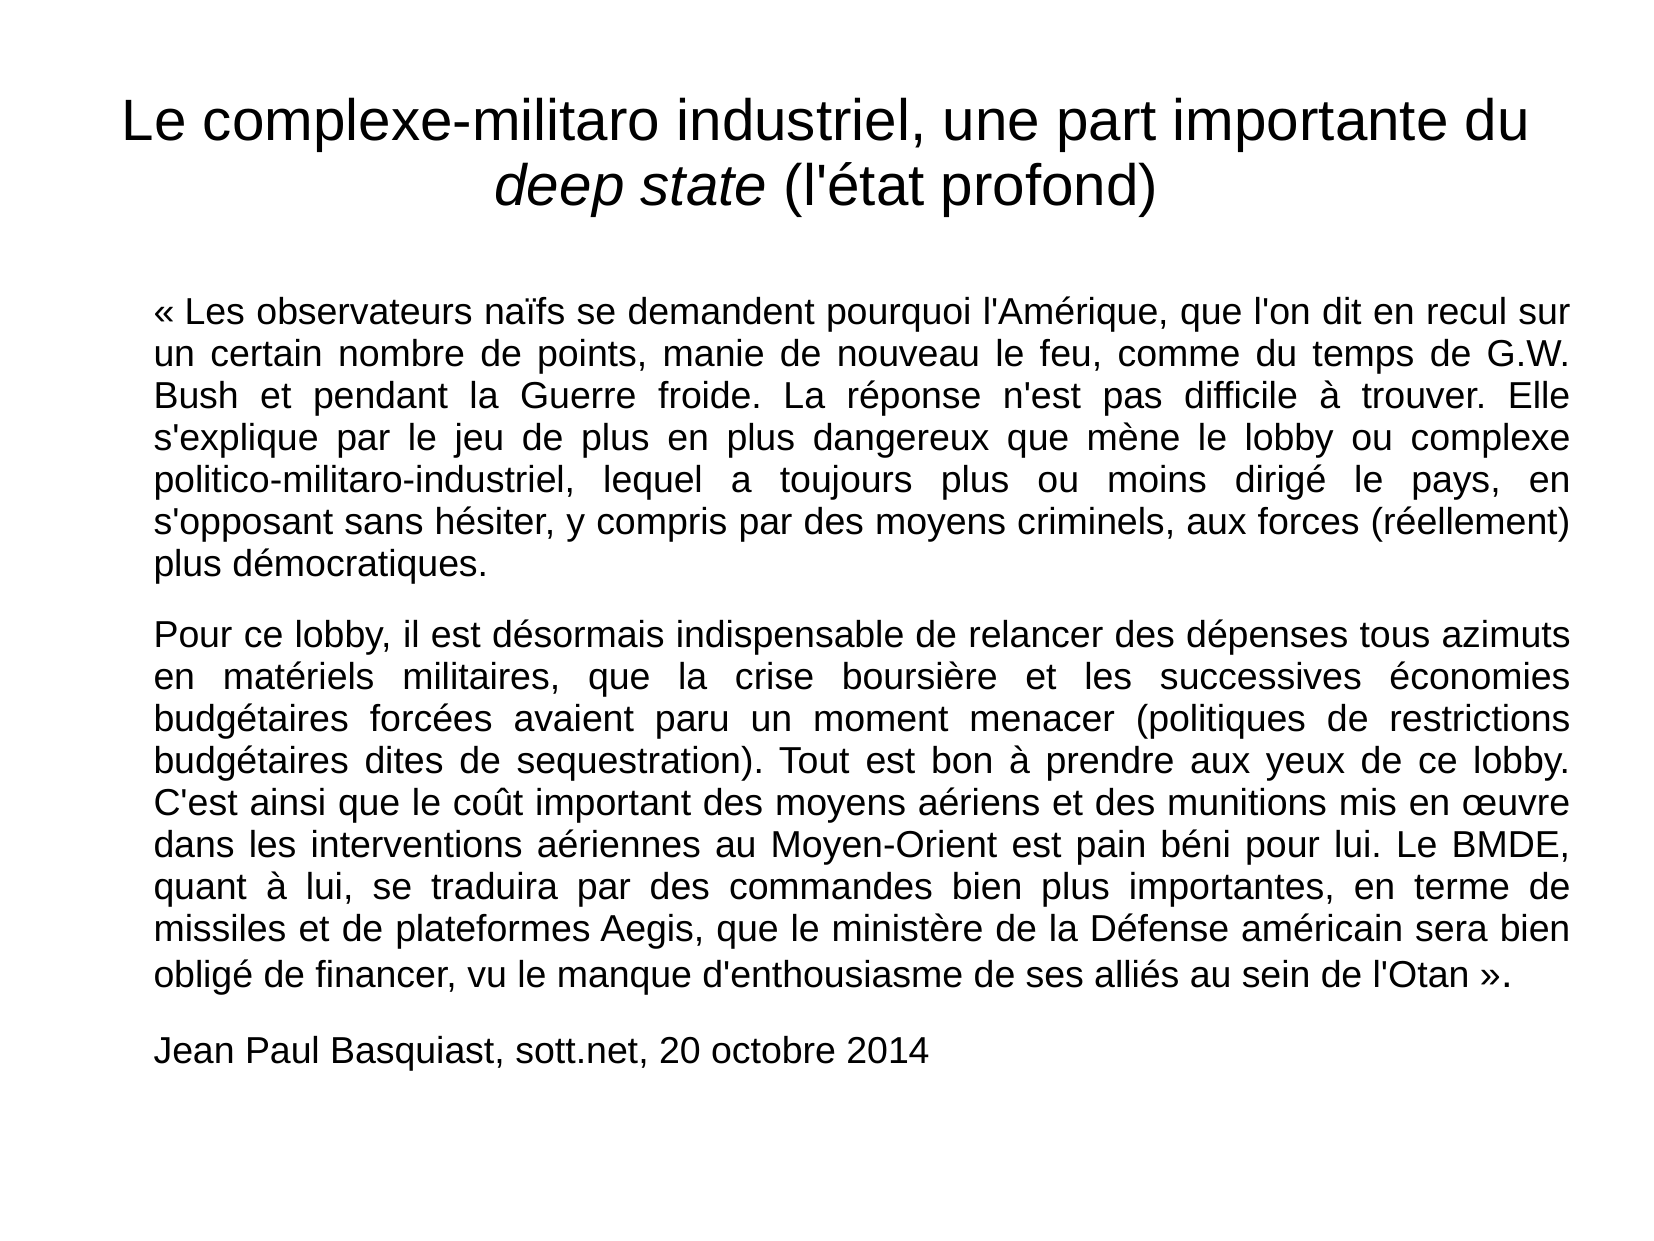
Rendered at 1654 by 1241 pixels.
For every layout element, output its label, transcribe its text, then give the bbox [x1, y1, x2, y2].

list « Les observateurs naïfs se demandent pourquoi l'Amérique, que l'on dit en recul sur un certain nombre de points, manie de nouveau le feu, comme du temps de G.W. Bush et pendant la Guerre froide. La réponse n'est pas difficile à trouver. Elle s'explique par le jeu de plus en plus dangereux que mène le lobby ou complexe politico-militaro-industriel, lequel a toujours plus ou moins dirigé le pays, en s'opposant sans hésiter, y compris par des moyens criminels, aux forces (réellement) plus démocratiques. Pour ce lobby, il est désormais indispensable de relancer des dépenses tous azimuts en matériels militaires, que la crise boursière et les successives économies budgétaires forcées avaient paru un moment menacer (politiques de restrictions budgétaires dites de sequestration). Tout est bon à prendre aux yeux de ce lobby. C'est ainsi que le coût important des moyens aériens et des munitions mis en œuvre dans les interventions aériennes au Moyen-Orient est pain béni pour lui. Le BMDE, quant à lui, se traduira par des commandes bien plus importantes, en terme de missiles et de plateformes Aegis, que le ministère de la Défense américain sera bien obligé de financer, vu le manque d'enthousiasme de ses alliés au sein de l'Otan ». Jean Paul Basquiast, sott.net, 20 octobre 2014 [82, 290, 1571, 1109]
title Le complexe-militaro industriel, une part importante du deep state (l'état profond) [82, 49, 1571, 257]
